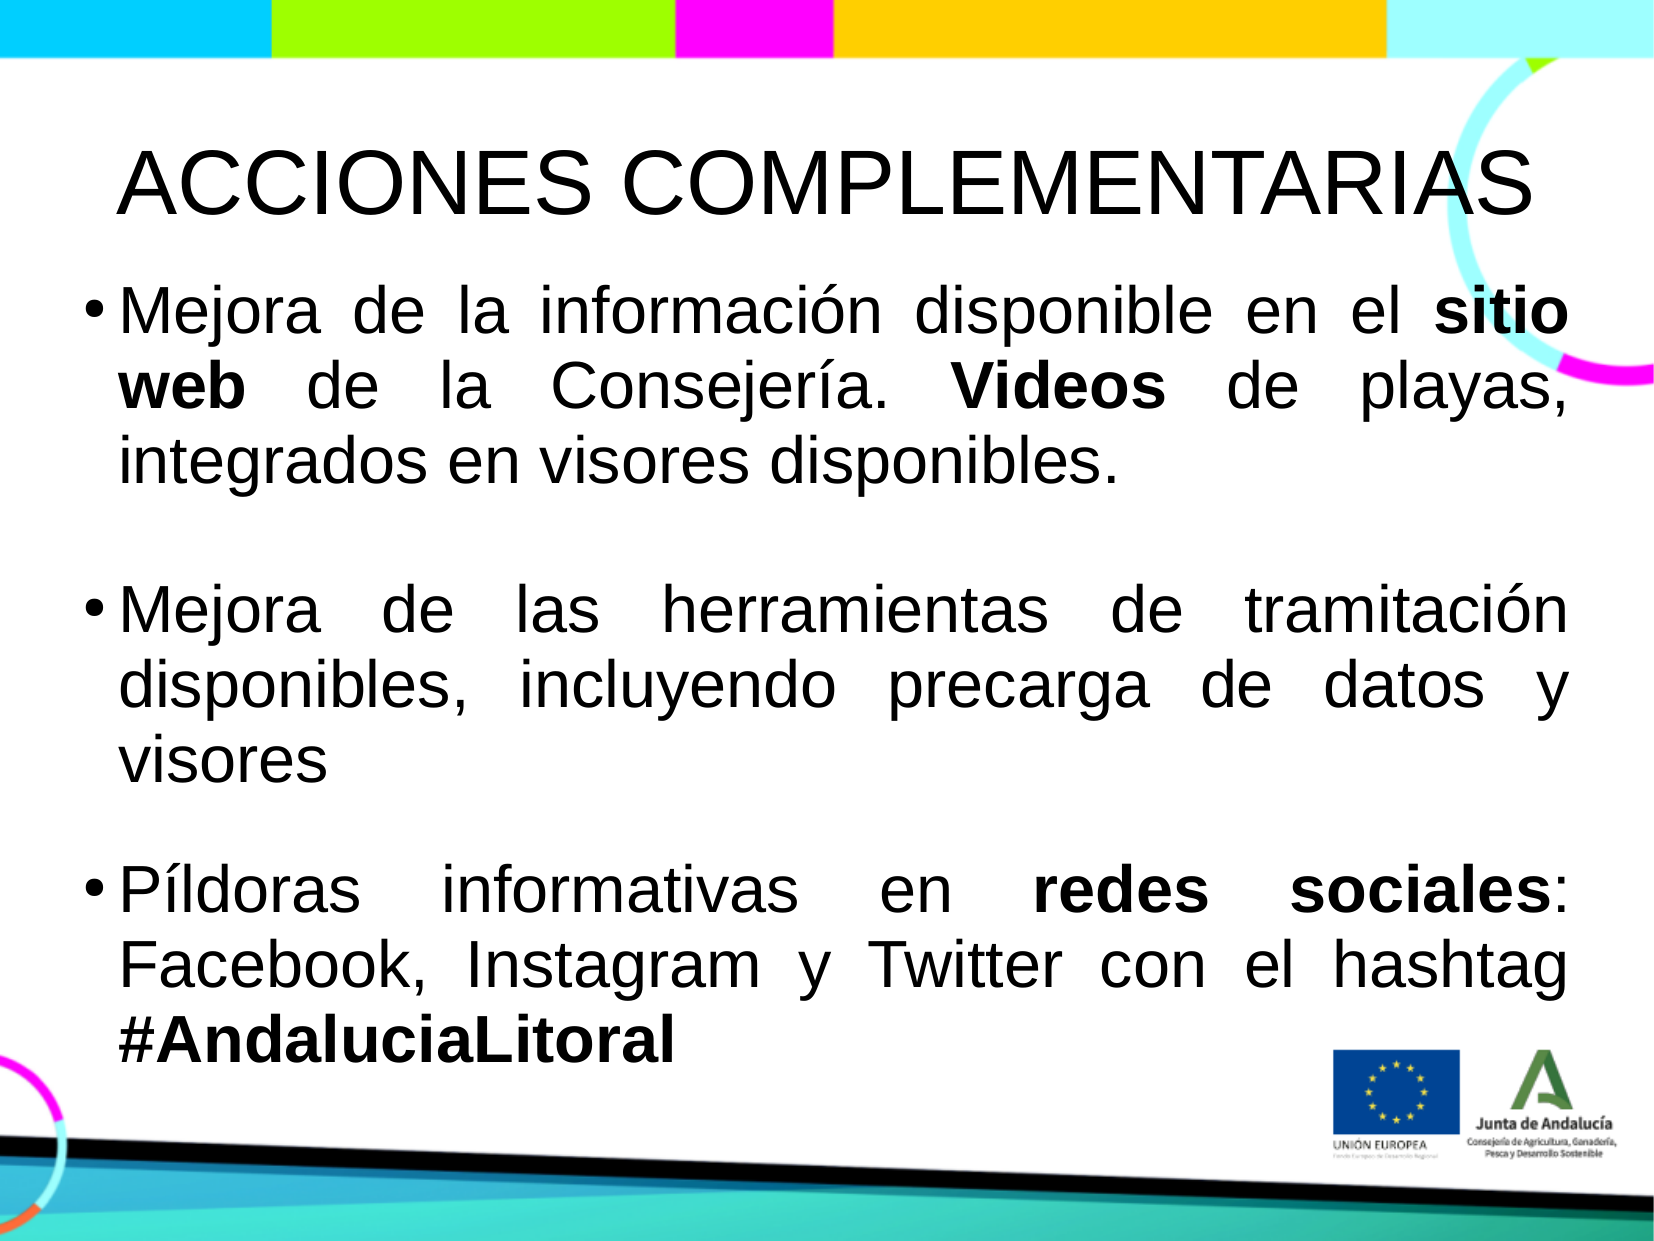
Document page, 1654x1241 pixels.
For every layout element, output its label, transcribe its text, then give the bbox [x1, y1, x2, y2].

text_box Mejora de la información disponible en el sitio web de la Consejería. Videos de playas, integrados en visores disponibles. Mejora de las herramientas de tramitación disponibles, incluyendo precarga de datos y visores Píldoras informativas en redes sociales: Facebook, Instagram y Twitter con el hashtag #AndaluciaLitoral [82, 273, 1571, 1077]
title ACCIONES COMPLEMENTARIAS [82, 78, 1571, 273]
